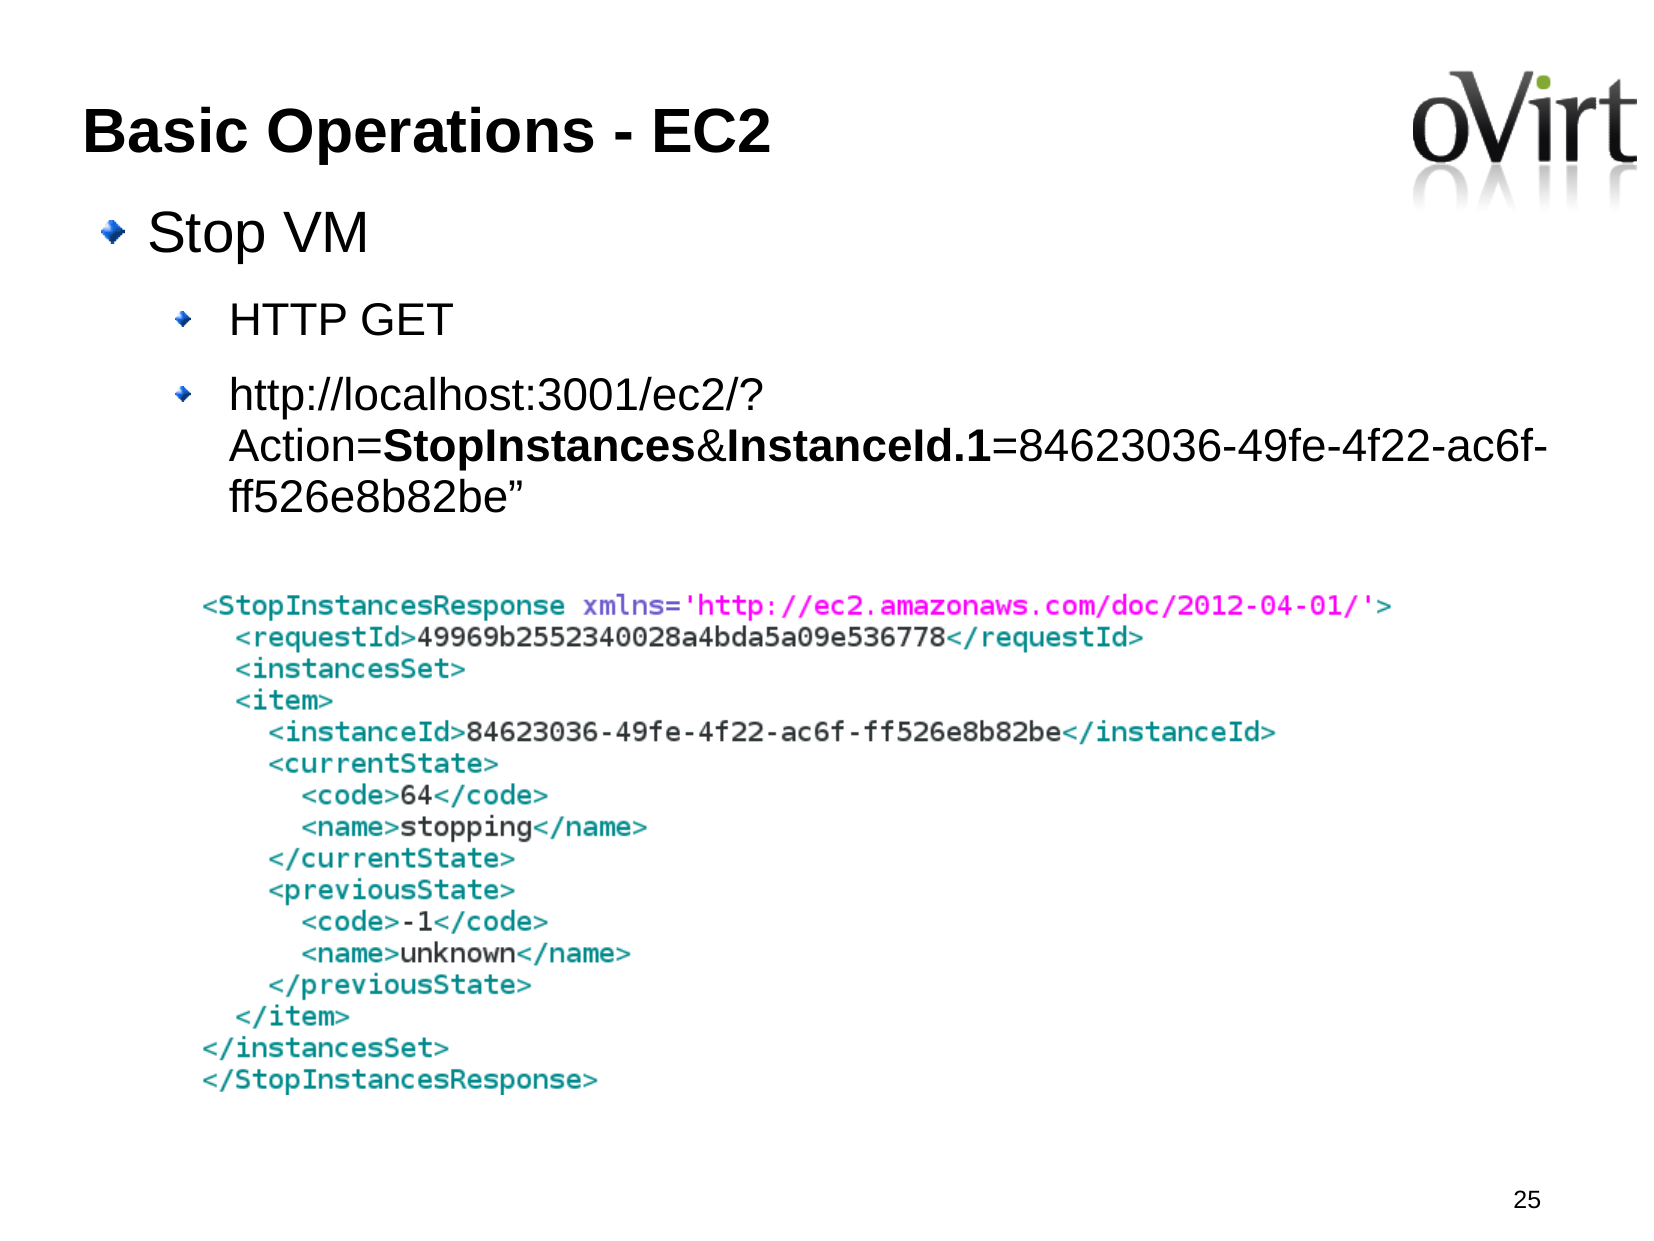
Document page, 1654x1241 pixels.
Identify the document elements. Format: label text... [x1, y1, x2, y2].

picture [199, 591, 1400, 1095]
list Stop VM HTTP GET http://localhost:3001/ec2/?Action=StopInstances&InstanceId.1=84623036-49fe-4f22-ac6f-ff526e8b82be” [86, 199, 1576, 993]
title Basic Operations - EC2 [82, 37, 1303, 226]
picture [1413, 63, 1637, 212]
